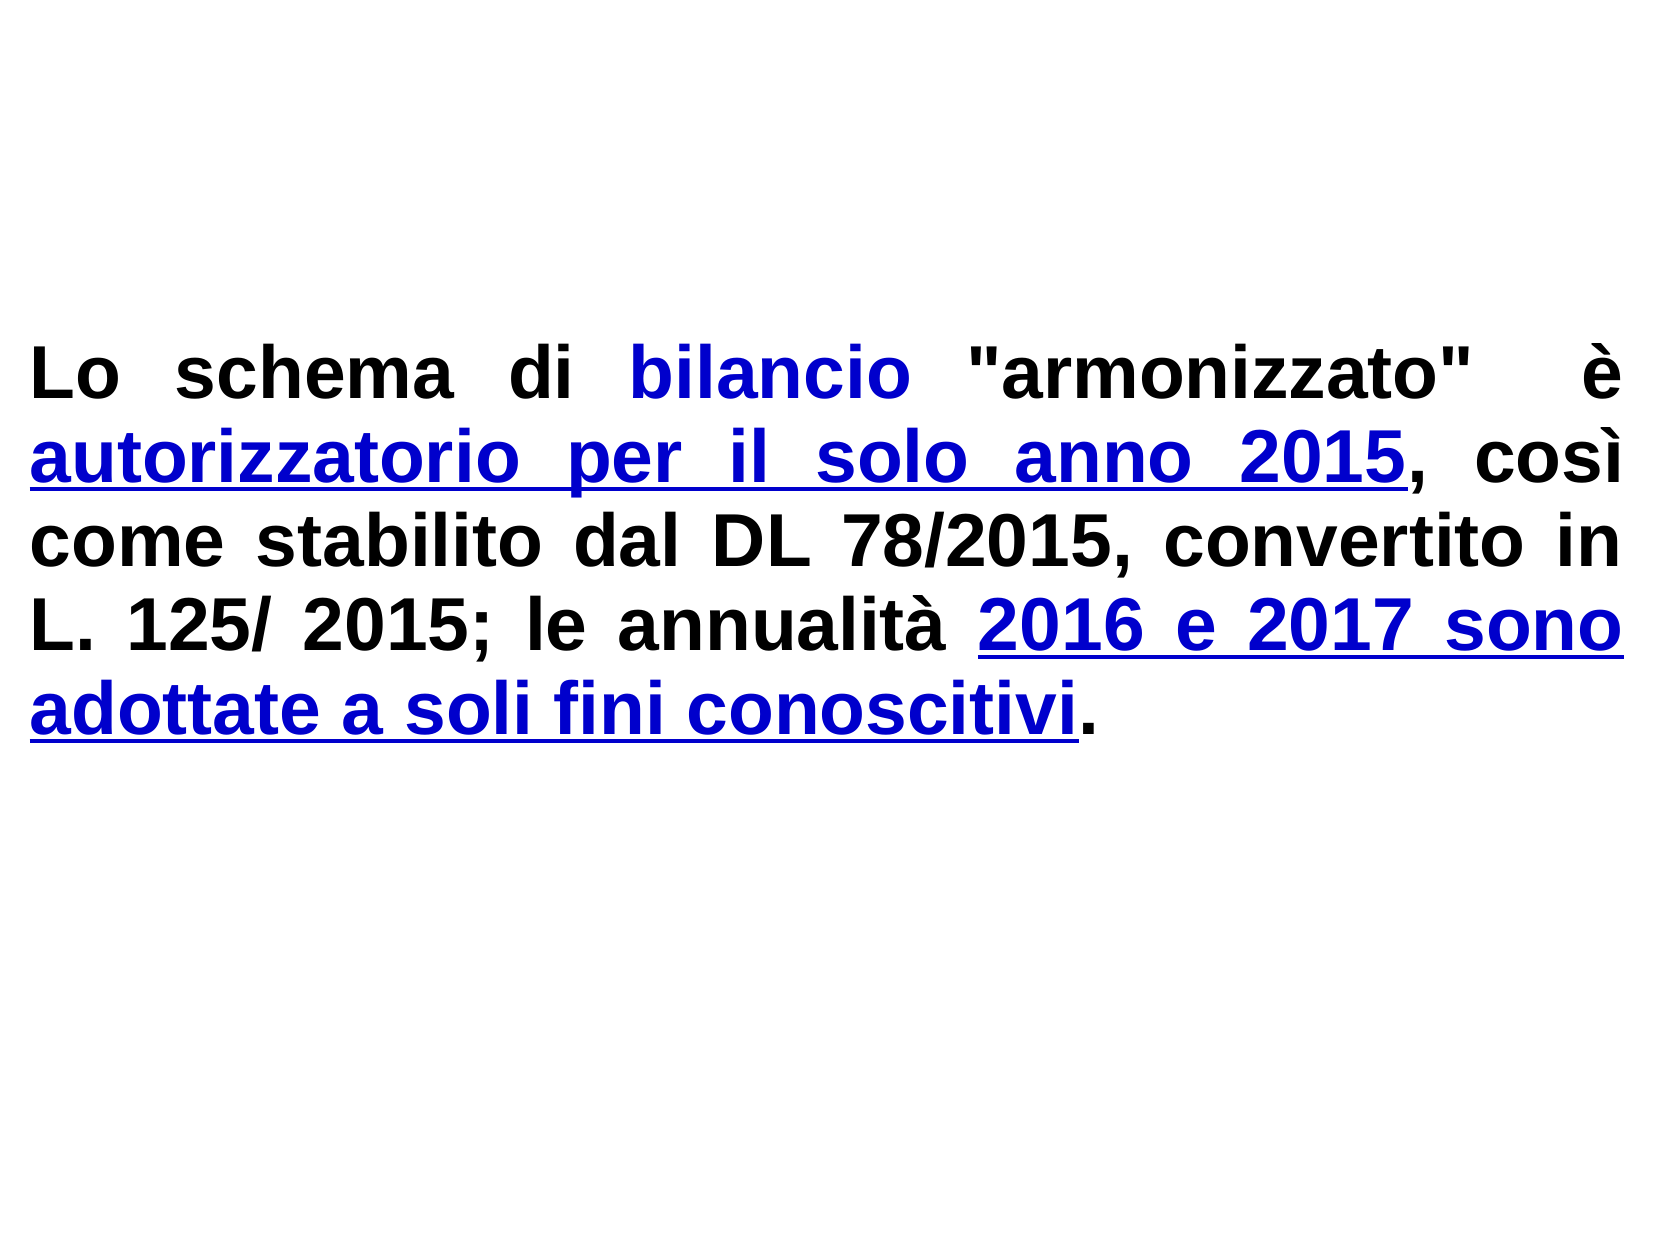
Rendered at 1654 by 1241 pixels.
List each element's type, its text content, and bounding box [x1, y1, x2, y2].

list Lo schema di bilancio "armonizzato" è autorizzatorio per il solo anno 2015, così come stabilito dal DL 78/2015, convertito in L. 125/ 2015; le annualità 2016 e 2017 sono adottate a soli fini conoscitivi. [29, 236, 1625, 1241]
